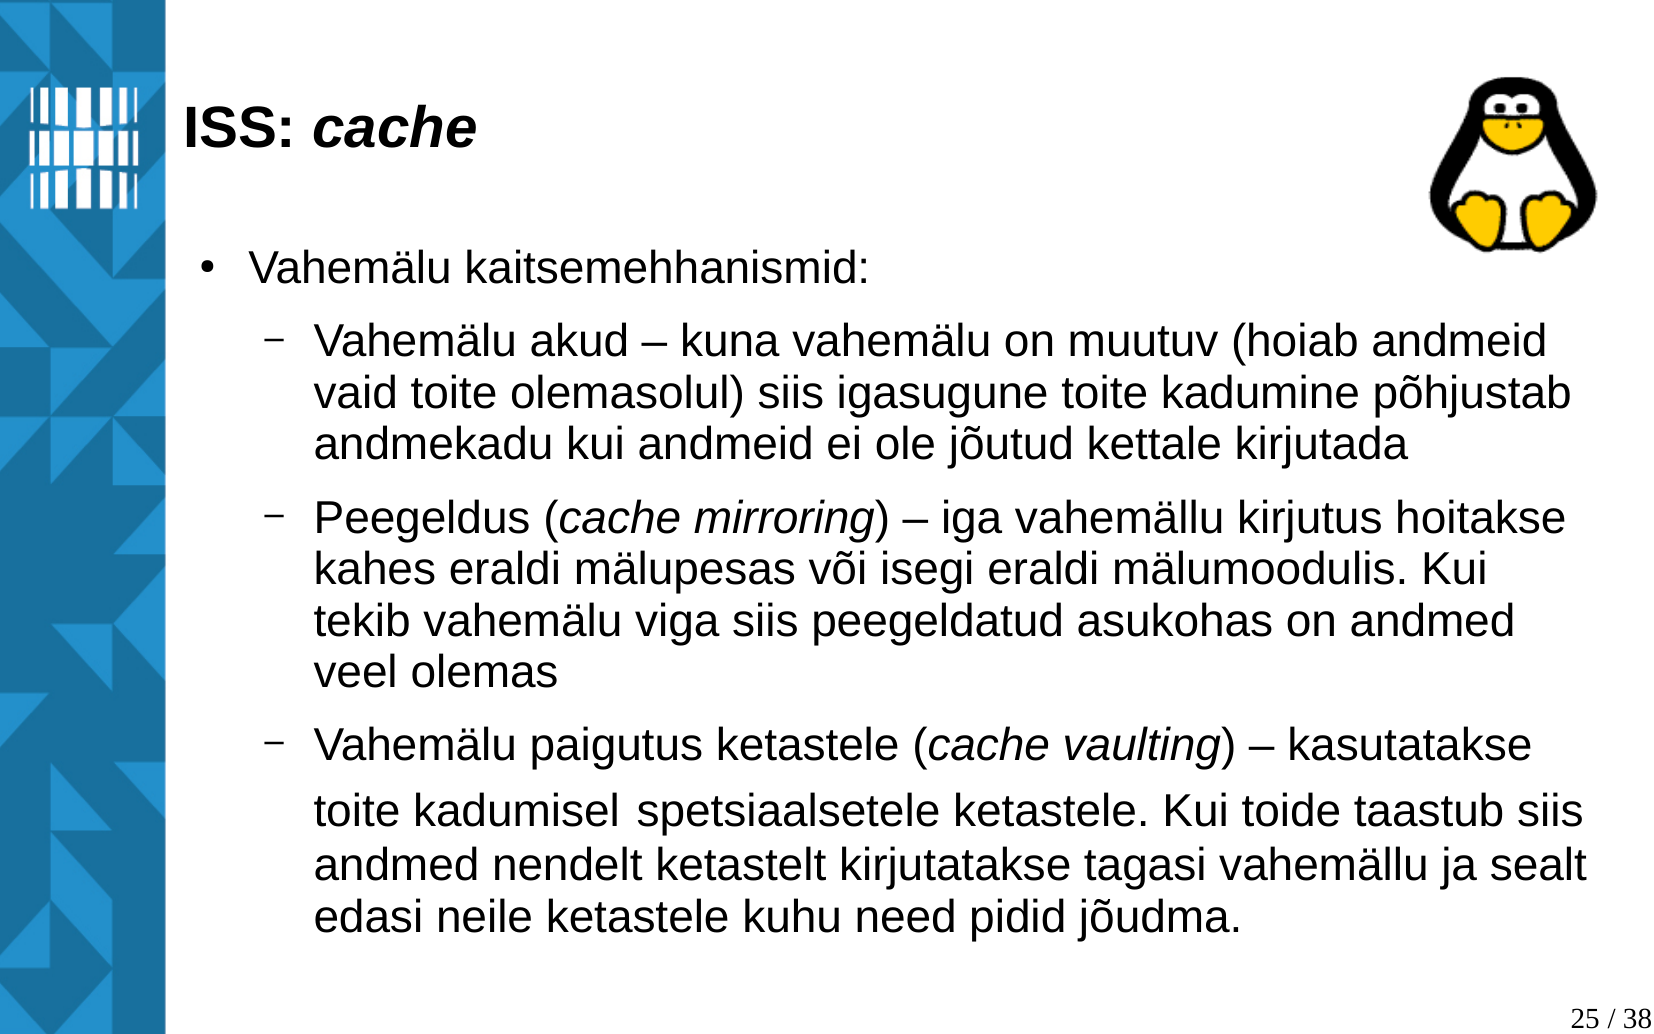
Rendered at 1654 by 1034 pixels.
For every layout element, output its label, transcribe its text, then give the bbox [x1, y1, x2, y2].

picture [1416, 59, 1619, 272]
list Vahemälu kaitsemehhanismid: Vahemälu akud – kuna vahemälu on muutuv (hoiab andmeid vaid toite olemasolul) siis igasugune toite kadumine põhjustab andmekadu kui andmeid ei ole jõutud kettale kirjutada Peegeldus (cache mirroring) – iga vahemällu kirjutus hoitakse kahes eraldi mälupesas või isegi eraldi mälumoodulis. Kui tekib vahemälu viga siis peegeldatud asukohas on andmed veel olemas Vahemälu paigutus ketastele (cache vaulting) – kasutatakse toite kadumisel spetsiaalsetele ketastele. Kui toide taastub siis andmed nendelt ketastelt kirjutatakse tagasi vahemällu ja sealt edasi neile ketastele kuhu need pidid jõudma. [183, 241, 1596, 981]
title ISS: cache [183, 41, 1596, 214]
